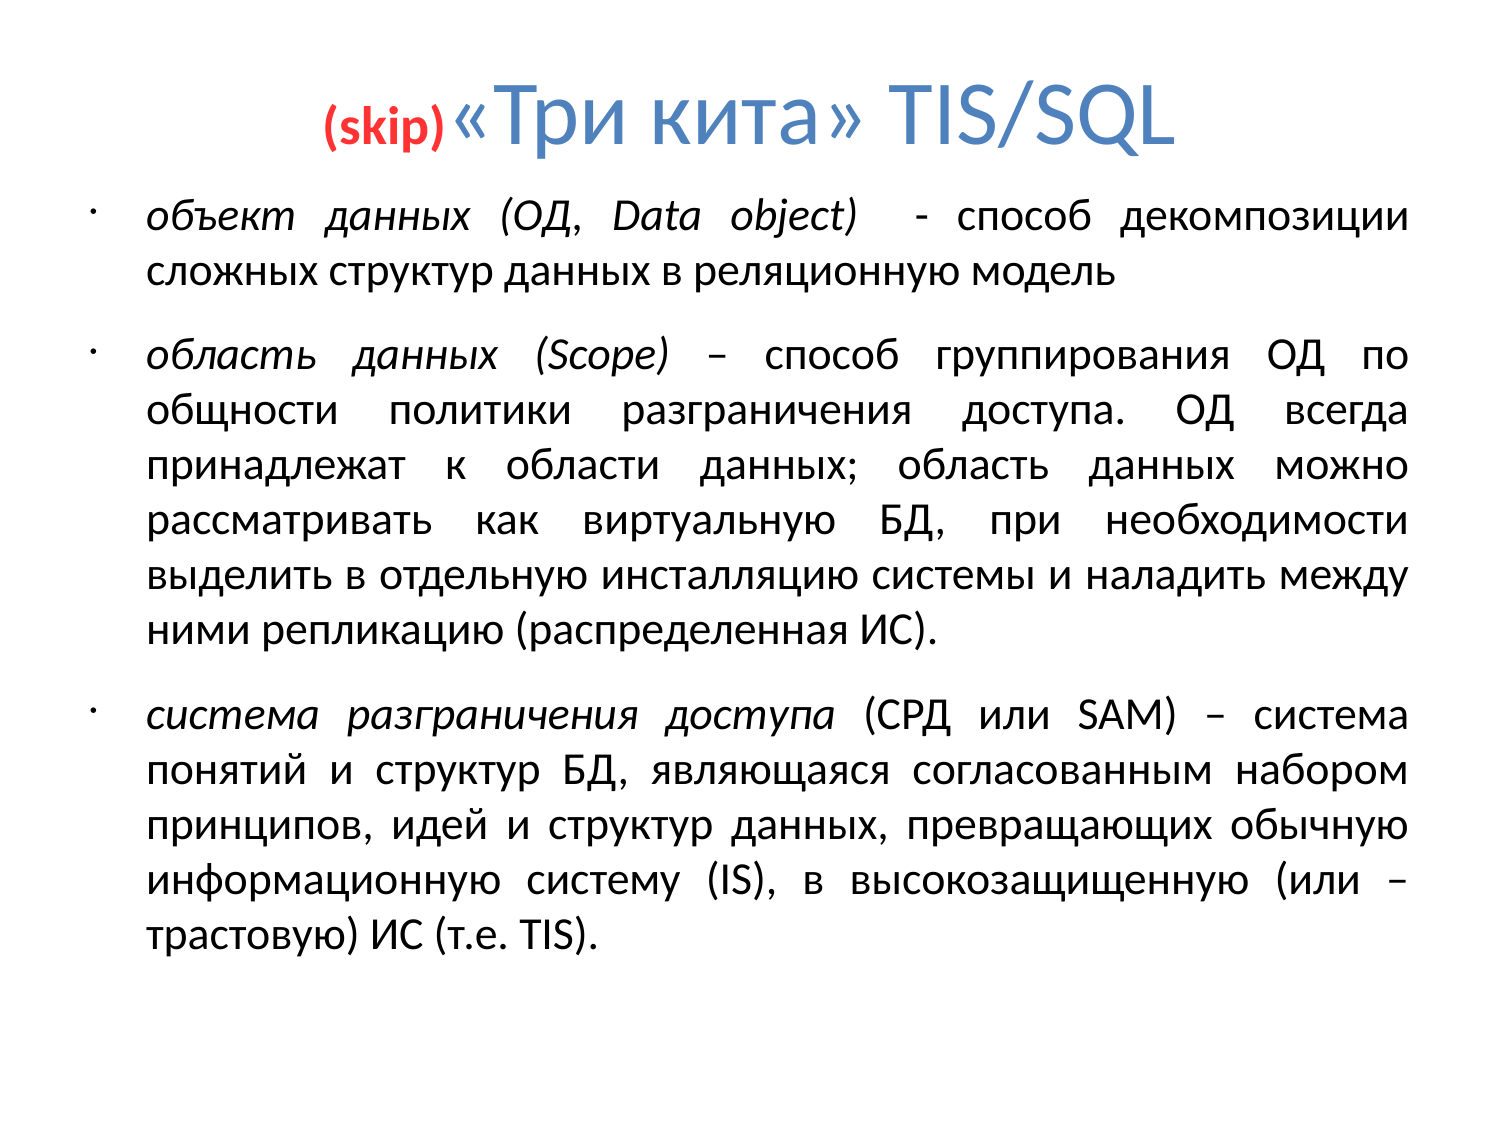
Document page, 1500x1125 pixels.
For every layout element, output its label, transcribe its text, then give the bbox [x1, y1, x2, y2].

title (skip)«Три кита» TIS/SQL [75, 45, 1425, 177]
list объект данных (ОД, Data object) - способ декомпозиции сложных структур данных в реляционную модель область данных (Scope) – способ группирования ОД по общности политики разграничения доступа. ОД всегда принадлежат к области данных; область данных можно рассматривать как виртуальную БД, при необходимости выделить в отдельную инсталляцию системы и наладить между ними репликацию (распределенная ИС). система разграничения доступа (СРД или SAM) – система понятий и структур БД, являющаяся согласованным набором принципов, идей и структур данных, превращающих обычную информационную систему (IS), в высокозащищенную (или – трастовую) ИС (т.е. TIS). [75, 177, 1425, 1004]
